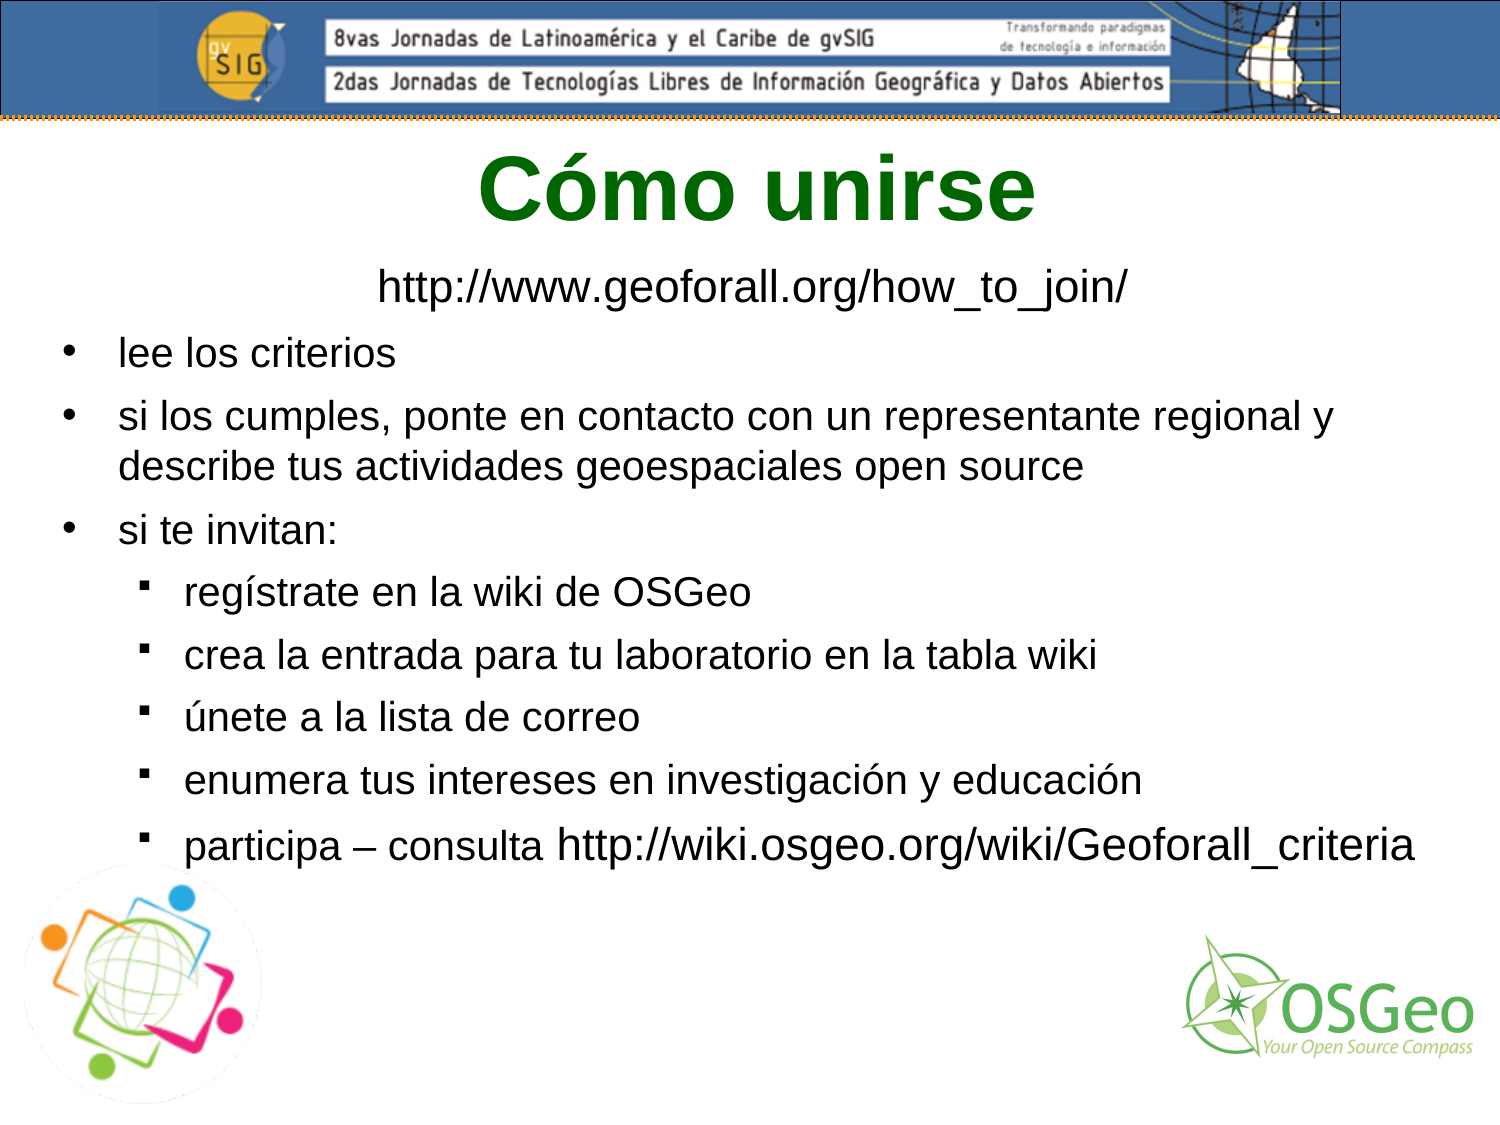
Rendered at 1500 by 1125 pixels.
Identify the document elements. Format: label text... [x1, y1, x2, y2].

picture [159, 1, 1340, 113]
picture [23, 864, 263, 1105]
title Cómo unirse [82, 121, 1433, 247]
picture [1181, 934, 1477, 1063]
list http://www.geoforall.org/how_to_join/ lee los criterios si los cumples, ponte en contacto con un representante regional y describe tus actividades geoespaciales open source si te invitan: regístrate en la wiki de OSGeo crea la entrada para tu laboratorio en la tabla wiki únete a la lista de correo enumera tus intereses en investigación y educación participa – consulta http://wiki.osgeo.org/wiki/Geoforall_criteria [47, 249, 1459, 878]
